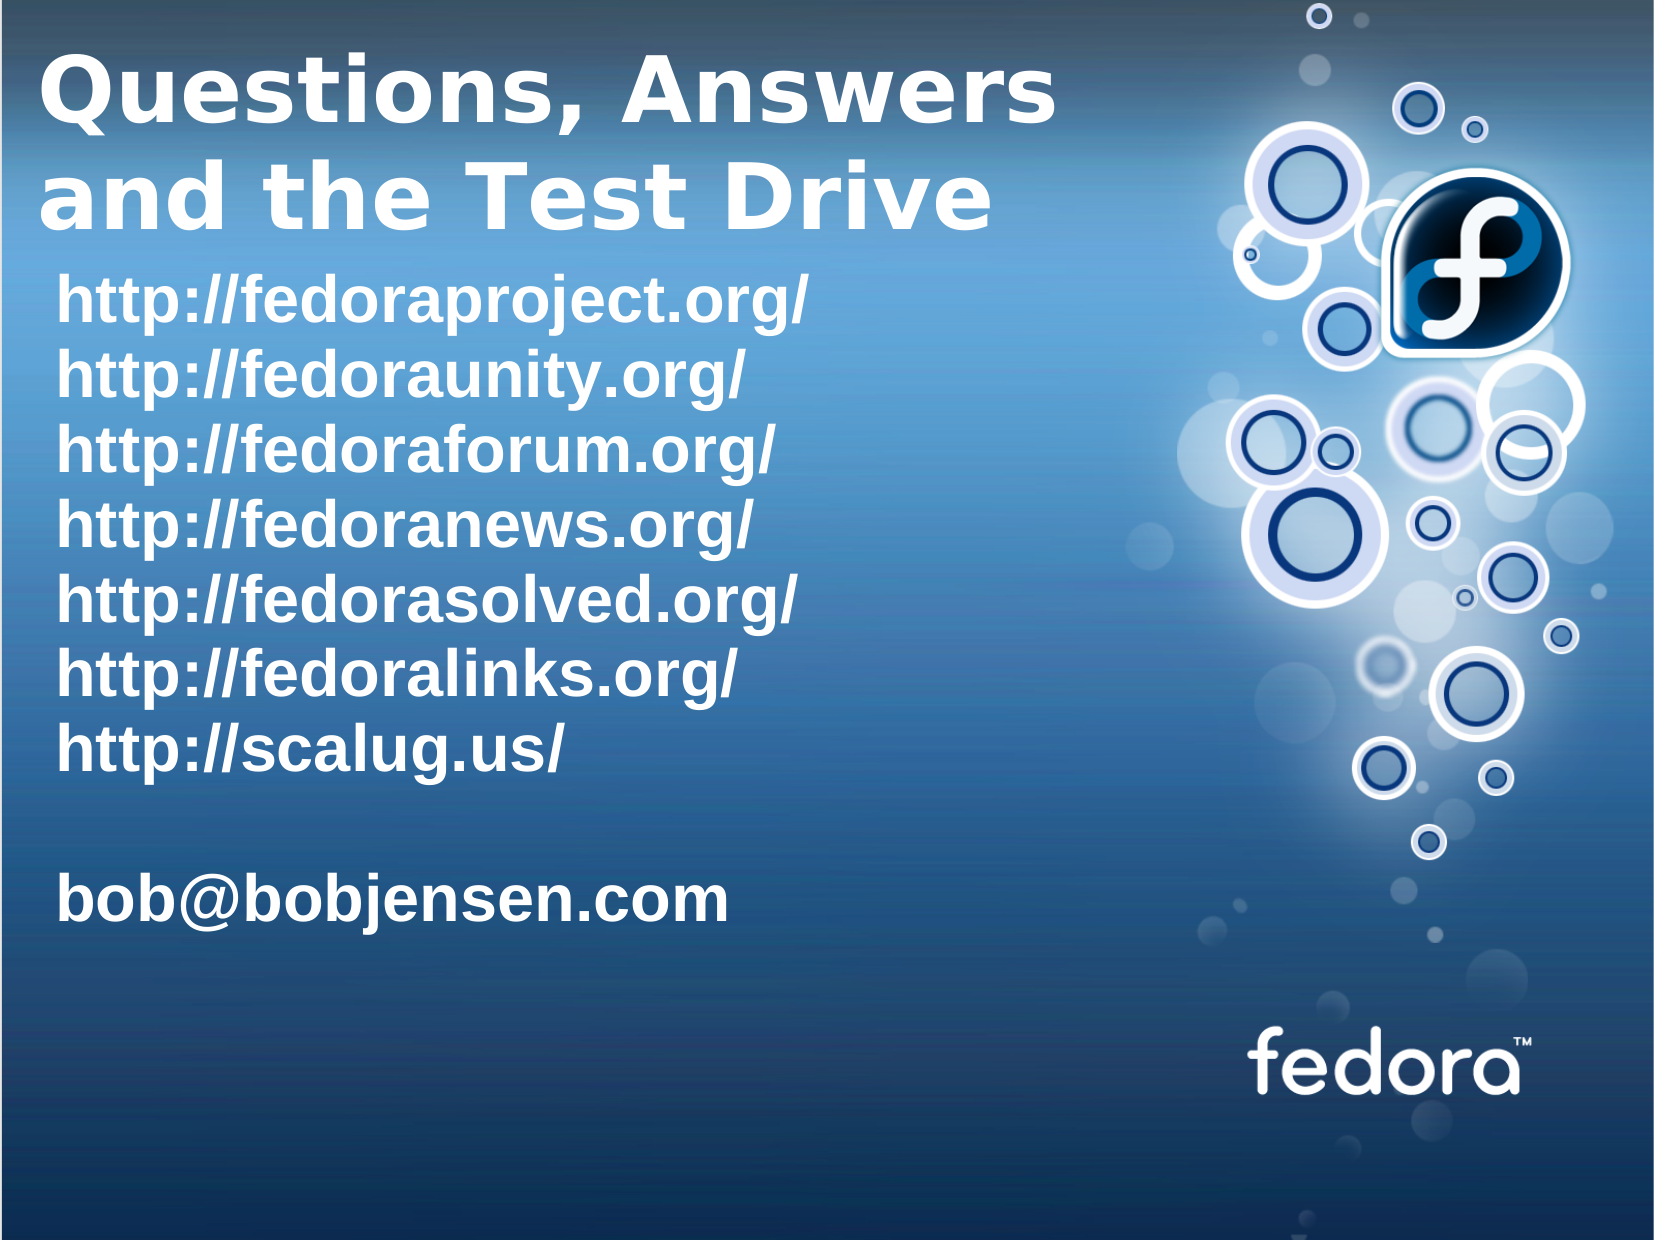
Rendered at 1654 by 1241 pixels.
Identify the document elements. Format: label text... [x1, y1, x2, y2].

picture [1, 0, 1654, 1240]
list http://fedoraproject.org/ http://fedoraunity.org/ http://fedoraforum.org/ http://fedoranews.org/ http://fedorasolved.org/ http://fedoralinks.org/ http://scalug.us/ bob@bobjensen.com [37, 262, 1201, 1201]
title Questions, Answers and the Test Drive [37, 37, 1526, 252]
